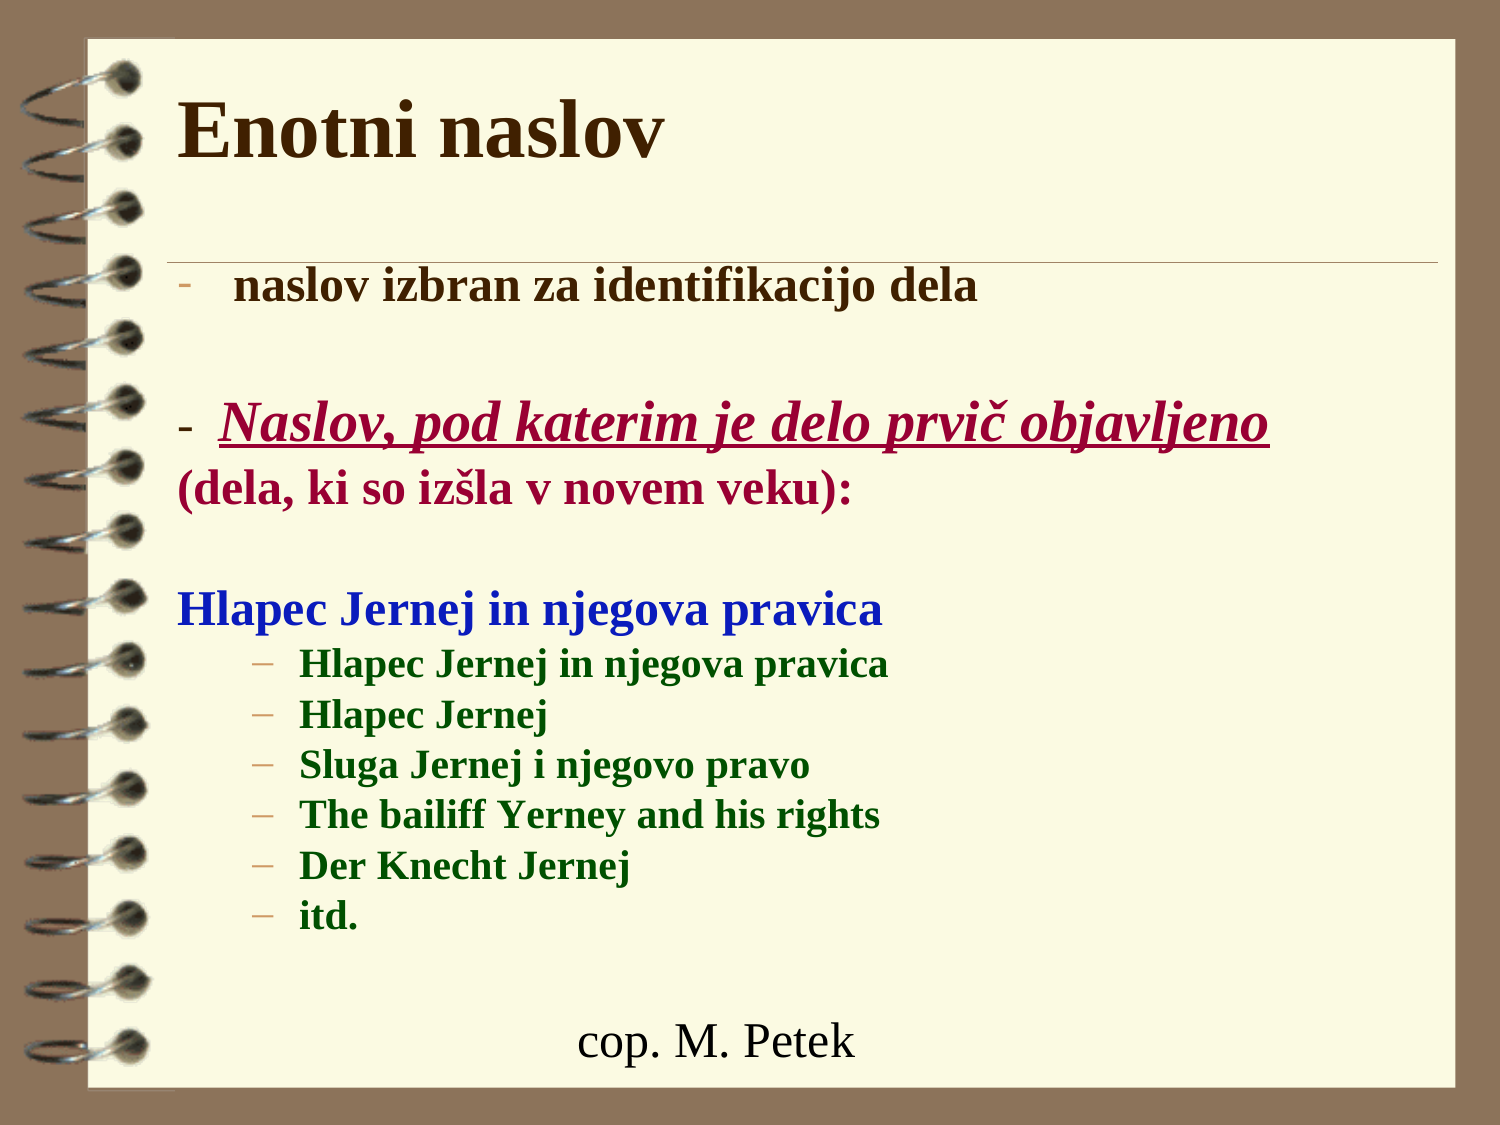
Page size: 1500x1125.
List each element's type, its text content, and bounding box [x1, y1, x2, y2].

text_box Enotni naslov [162, 66, 1438, 182]
picture [0, 0, 175, 1125]
list naslov izbran za identifikacijo dela - Naslov, pod katerim je delo prvič objavljeno (dela, ki so izšla v novem veku): Hlapec Jernej in njegova pravica Hlapec Jernej in njegova pravica Hlapec Jernej Sluga Jernej i njegovo pravo The bailiff Yerney and his rights Der Knecht Jernej itd. [162, 255, 1438, 996]
title [225, 0, 1500, 79]
